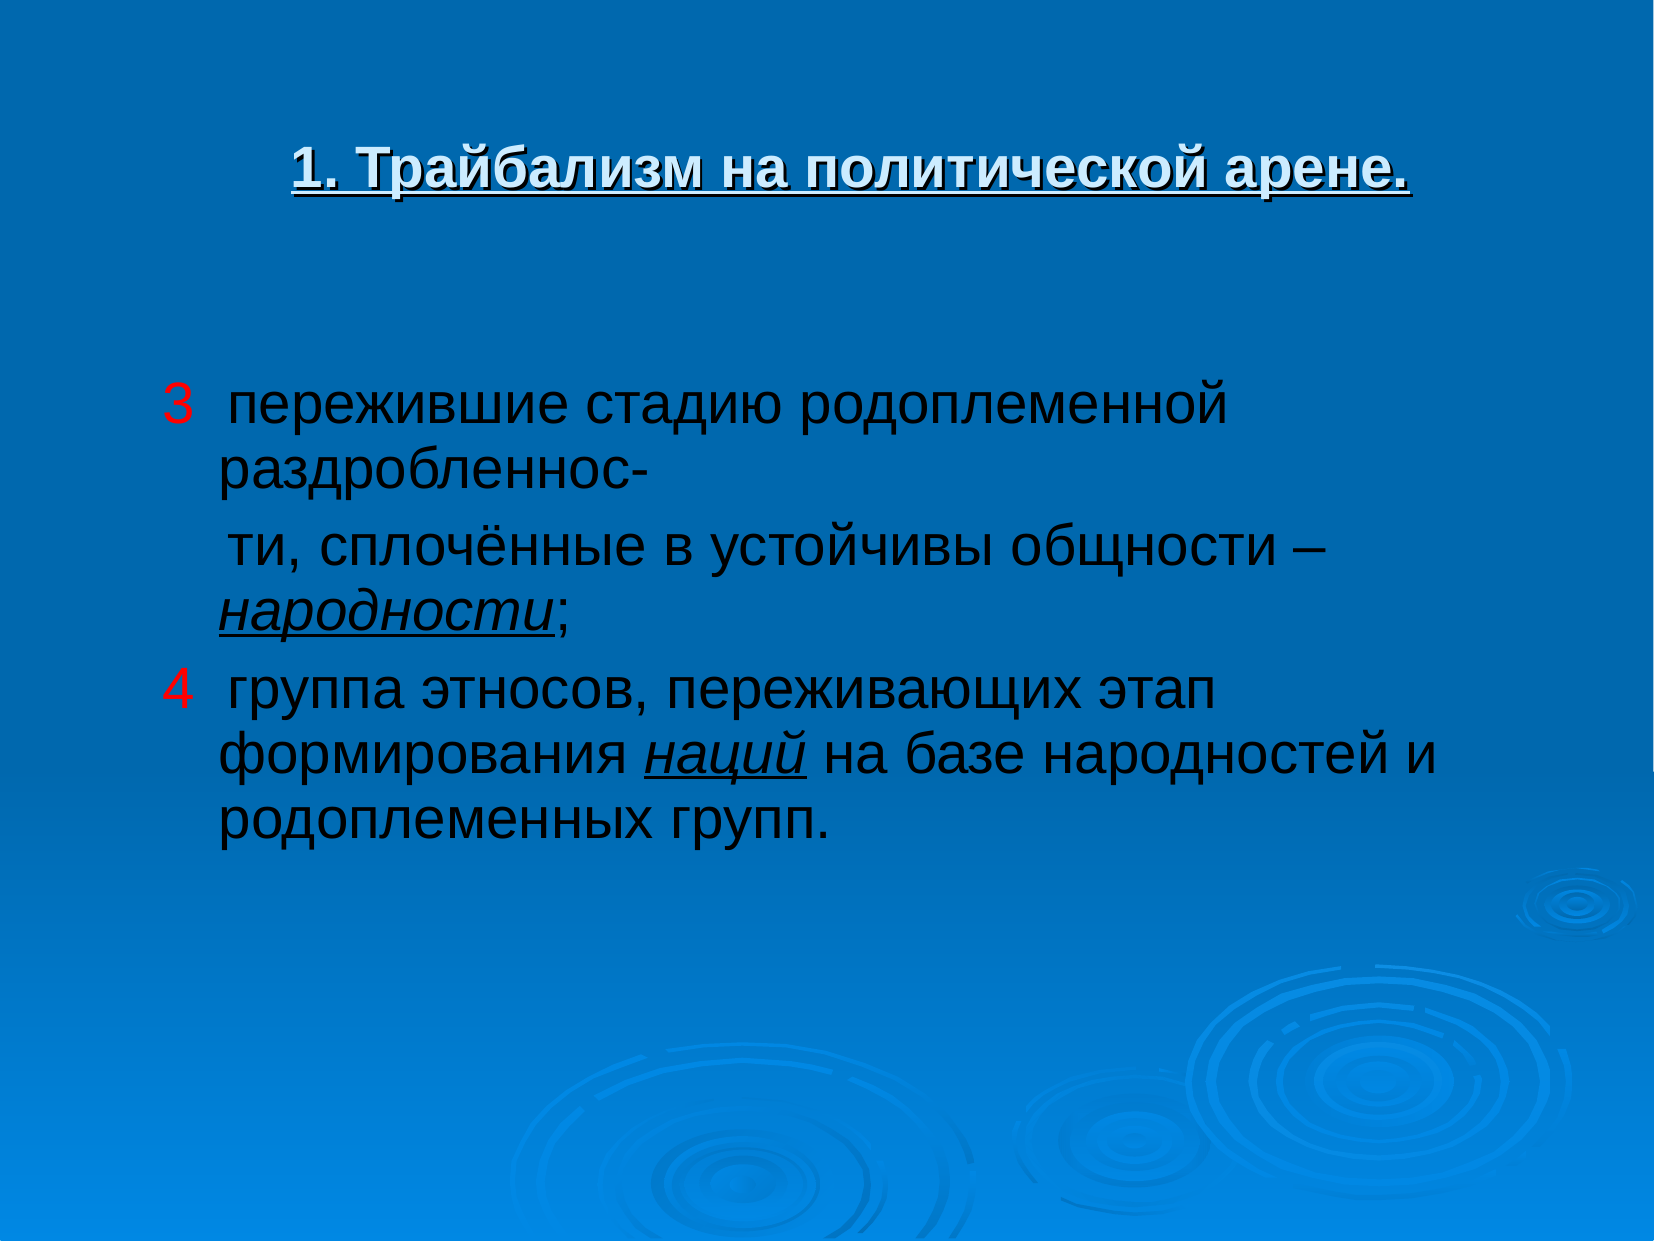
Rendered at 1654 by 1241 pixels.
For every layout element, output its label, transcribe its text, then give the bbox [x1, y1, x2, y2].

title 1. Трайбализм на политической арене. [147, 10, 1554, 325]
text_box 3 пережившие стадию родоплеменной раздробленнос- ти, сплочённые в устойчивы общности – народности; 4 группа этносов, переживающих этап формирования наций на базе народностей и родоплеменных групп. [147, 363, 1477, 857]
